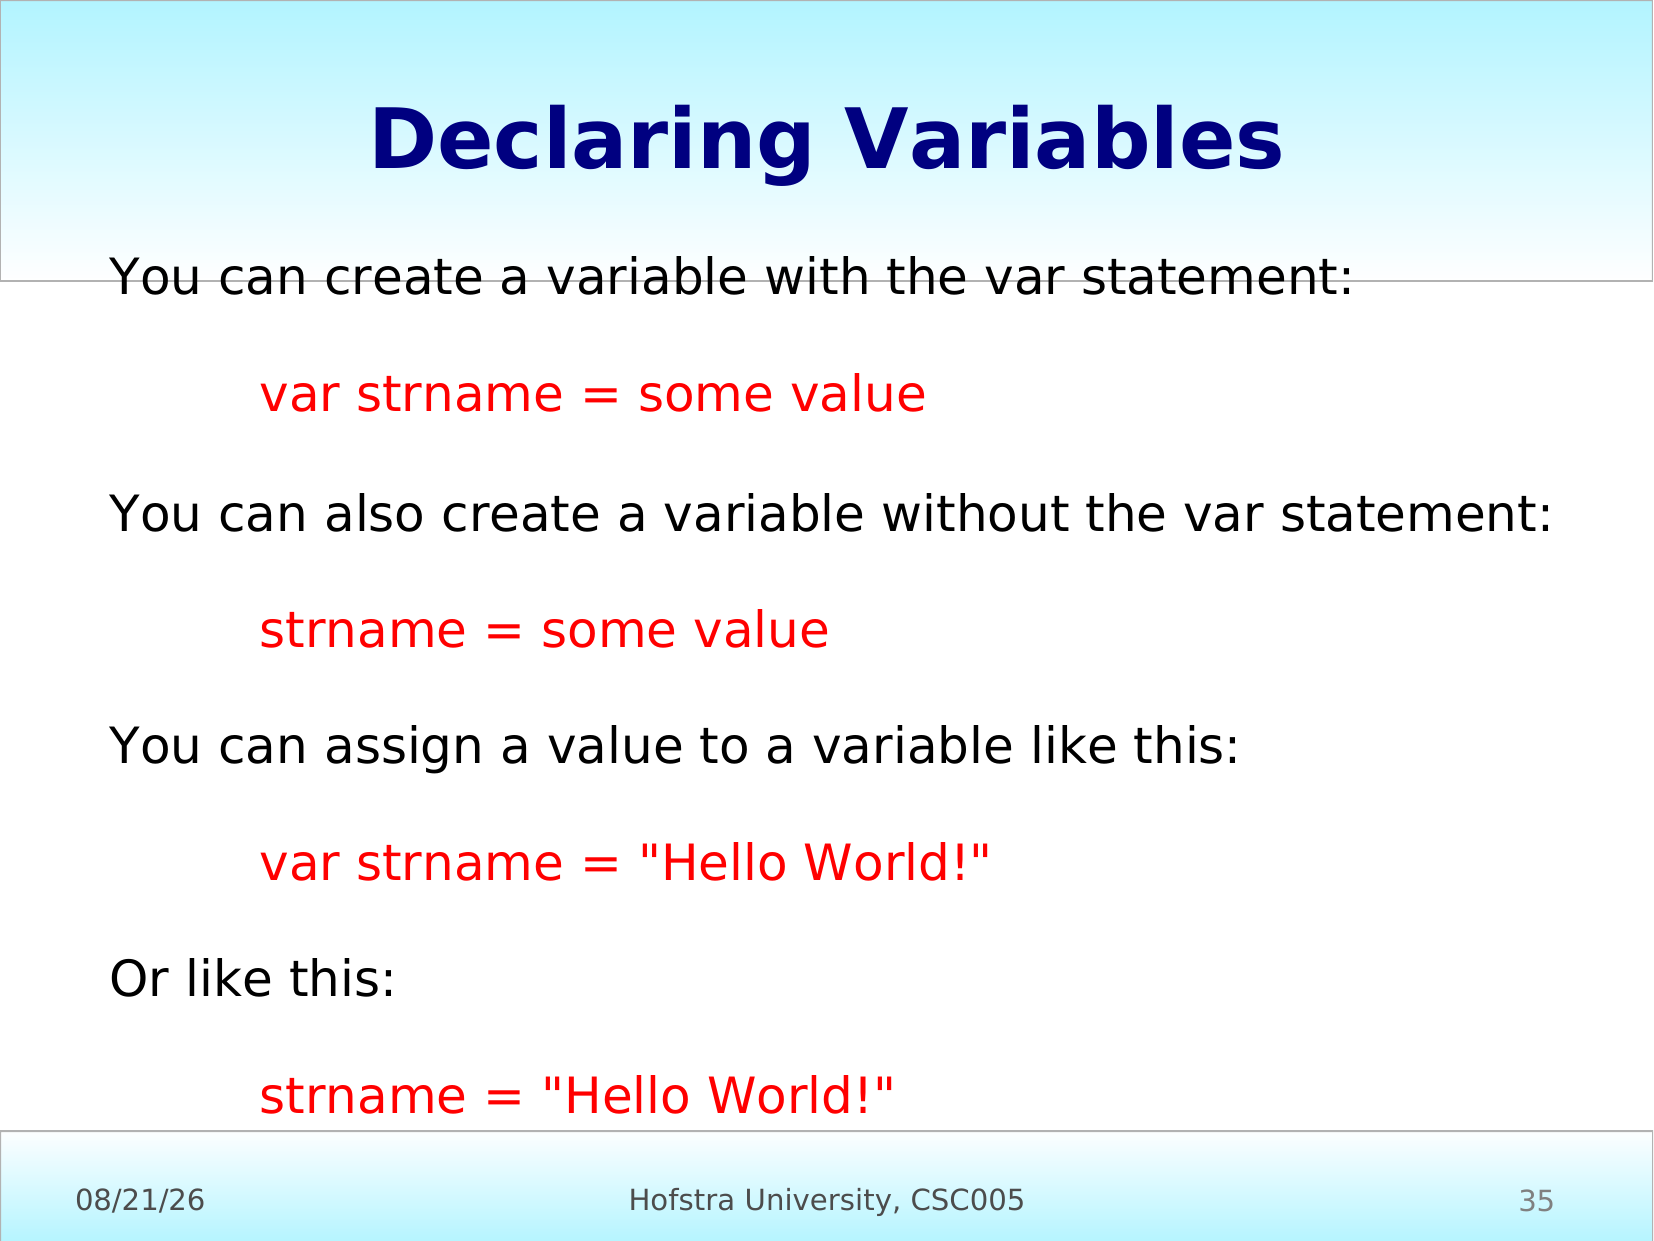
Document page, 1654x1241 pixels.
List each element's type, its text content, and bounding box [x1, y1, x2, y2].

title Declaring Variables [78, 77, 1576, 203]
text_box You can create a variable with the var statement: var strname = some value You can also create a variable without the var statement: strname = some value You can assign a value to a variable like this: var strname = "Hello World!" Or like this: strname = "Hello World!" [94, 240, 1570, 1158]
